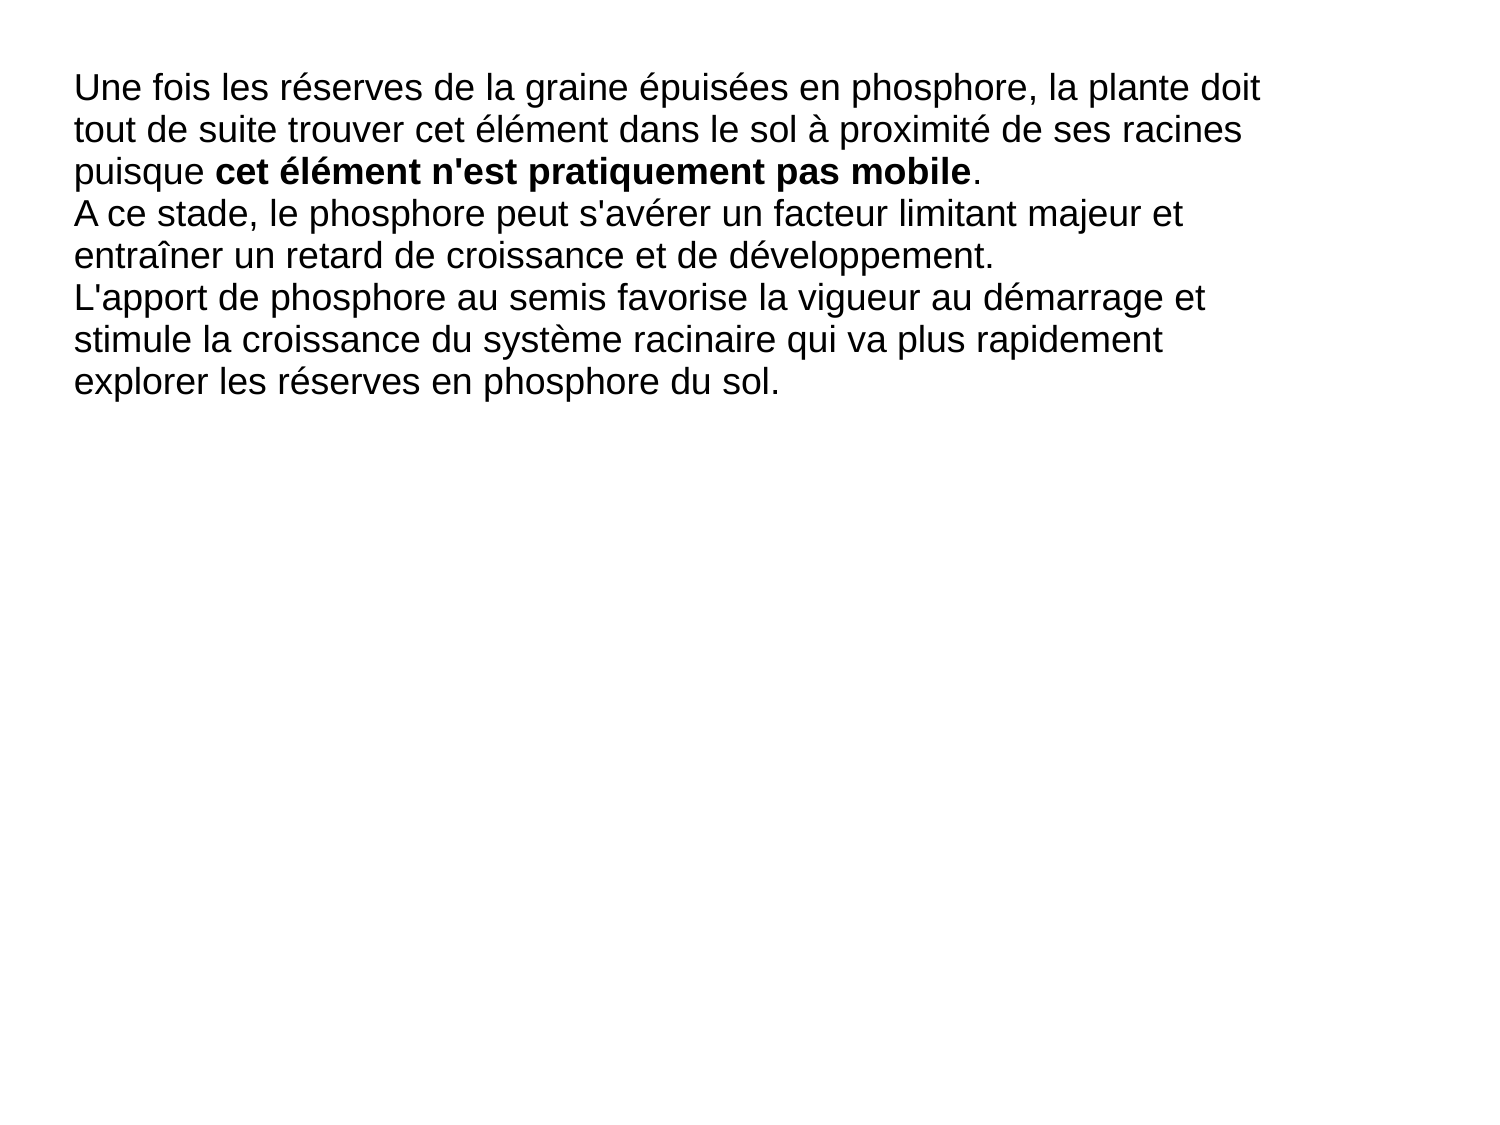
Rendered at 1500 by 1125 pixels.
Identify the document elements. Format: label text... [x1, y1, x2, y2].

text_box Une fois les réserves de la graine épuisées en phosphore, la plante doit tout de suite trouver cet élément dans le sol à proximité de ses racines puisque cet élément n'est pratiquement pas mobile. A ce stade, le phosphore peut s'avérer un facteur limitant majeur et entraîner un retard de croissance et de développement. L'apport de phosphore au semis favorise la vigueur au démarrage et stimule la croissance du système racinaire qui va plus rapidement explorer les réserves en phosphore du sol. [59, 59, 1312, 544]
